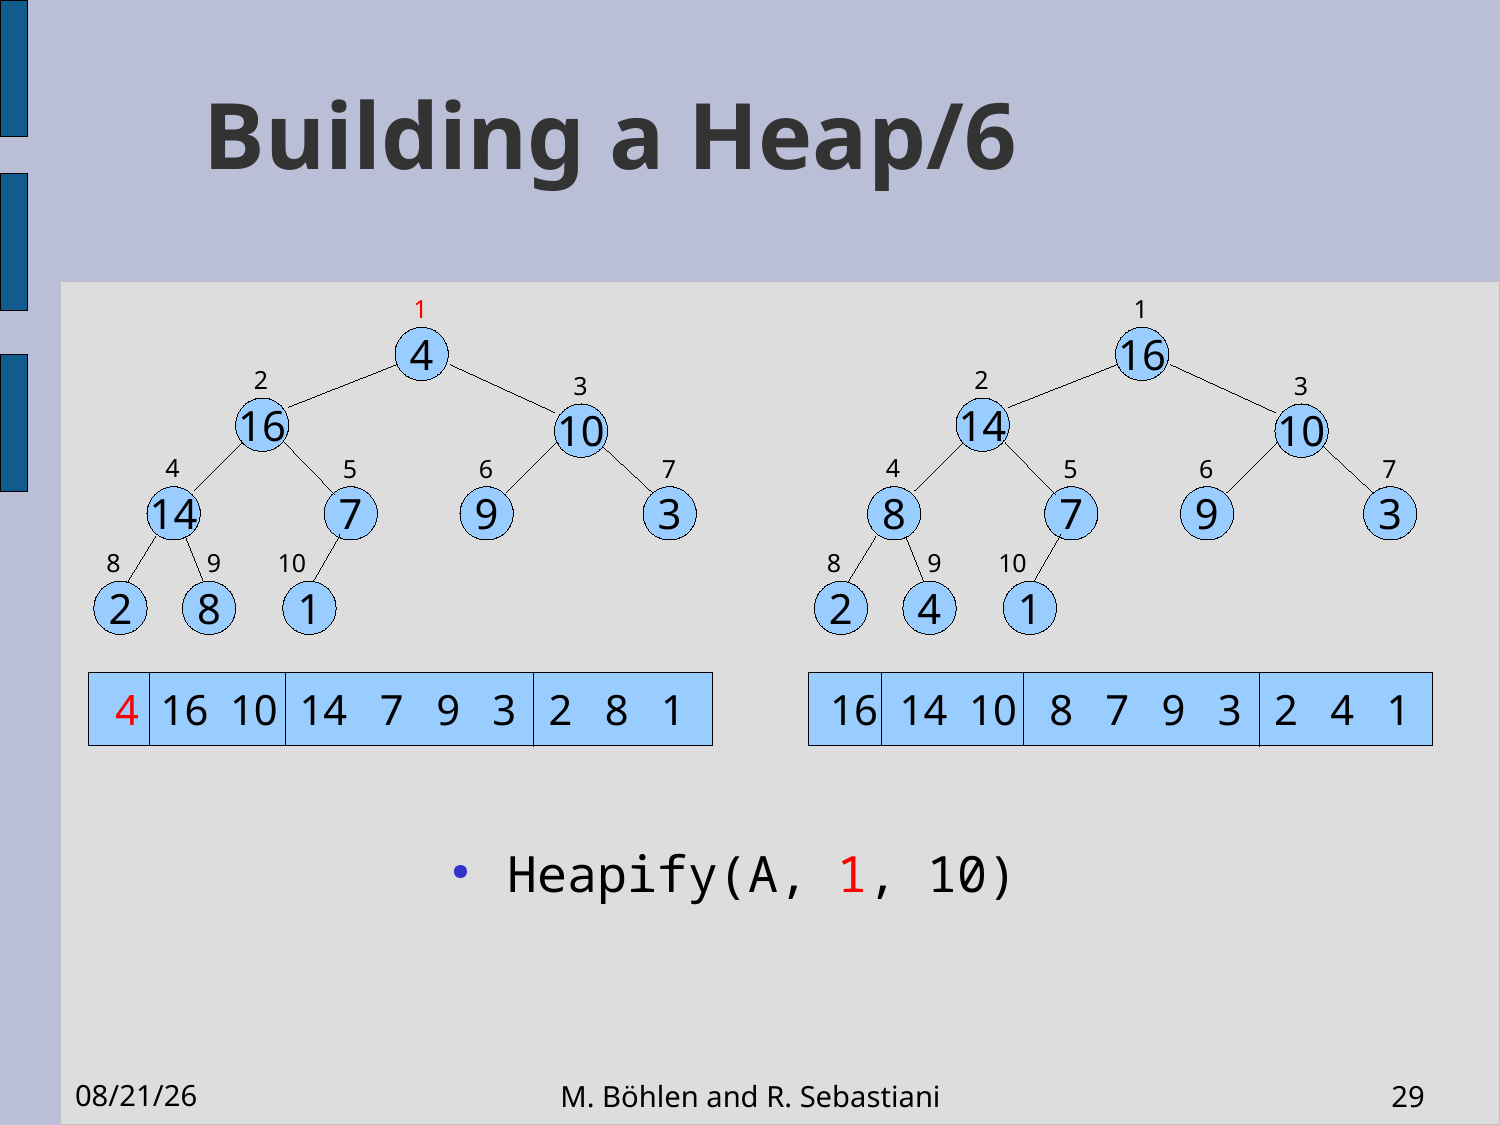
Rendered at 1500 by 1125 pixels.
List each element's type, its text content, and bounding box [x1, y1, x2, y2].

text_box 14 [146, 489, 201, 540]
text_box 9 [459, 490, 514, 540]
text_box 16 14 10 8 7 9 3 2 4 1 [1024, 672, 1433, 746]
text_box Heapify(A, 1, 10) [436, 831, 1060, 937]
text_box 3 [558, 361, 603, 407]
text_box 4 16 10 14 7 9 3 2 8 1 [150, 672, 285, 746]
text_box 7 [1367, 444, 1412, 490]
text_box 4 [871, 443, 915, 489]
text_box 2 [239, 355, 283, 401]
title Building a Heap/6 [188, 16, 1468, 205]
text_box 8 [91, 538, 136, 584]
text_box 7 [324, 490, 378, 540]
text_box 8 [812, 538, 856, 584]
text_box 4 16 10 14 7 9 3 2 8 1 [286, 672, 713, 746]
text_box 6 [463, 443, 508, 490]
text_box 1 [282, 583, 337, 635]
text_box 3 [1279, 361, 1323, 407]
text_box 8 [182, 584, 236, 635]
text_box 16 [1115, 330, 1169, 381]
text_box 9 [192, 538, 236, 584]
text_box 3 [643, 490, 697, 540]
text_box 7 [647, 444, 691, 490]
text_box 4 [902, 584, 957, 635]
text_box 1 [398, 284, 443, 330]
text_box 5 [1048, 443, 1093, 490]
text_box 10 [1274, 407, 1329, 458]
text_box 16 14 10 8 7 9 3 2 4 1 [808, 672, 881, 746]
text_box 14 [956, 401, 1010, 452]
text_box 4 16 10 14 7 9 3 2 8 1 [88, 672, 149, 746]
text_box 10 [554, 407, 608, 458]
text_box 9 [912, 538, 957, 584]
text_box 2 [814, 584, 868, 635]
text_box 4 [150, 443, 195, 489]
text_box 16 [235, 401, 289, 452]
text_box 16 14 10 8 7 9 3 2 4 1 [882, 672, 1023, 746]
text_box 3 [1363, 490, 1417, 540]
text_box 4 [395, 330, 449, 381]
text_box 5 [328, 443, 372, 490]
text_box 8 [867, 489, 921, 540]
text_box 10 [983, 538, 1042, 584]
text_box 2 [959, 355, 1004, 401]
text_box 1 [1119, 284, 1163, 330]
text_box 2 [93, 584, 148, 635]
text_box 6 [1184, 443, 1229, 490]
text_box 1 [1003, 584, 1057, 635]
text_box 9 [1180, 490, 1234, 540]
text_box 7 [1044, 490, 1098, 540]
text_box 10 [263, 538, 321, 584]
